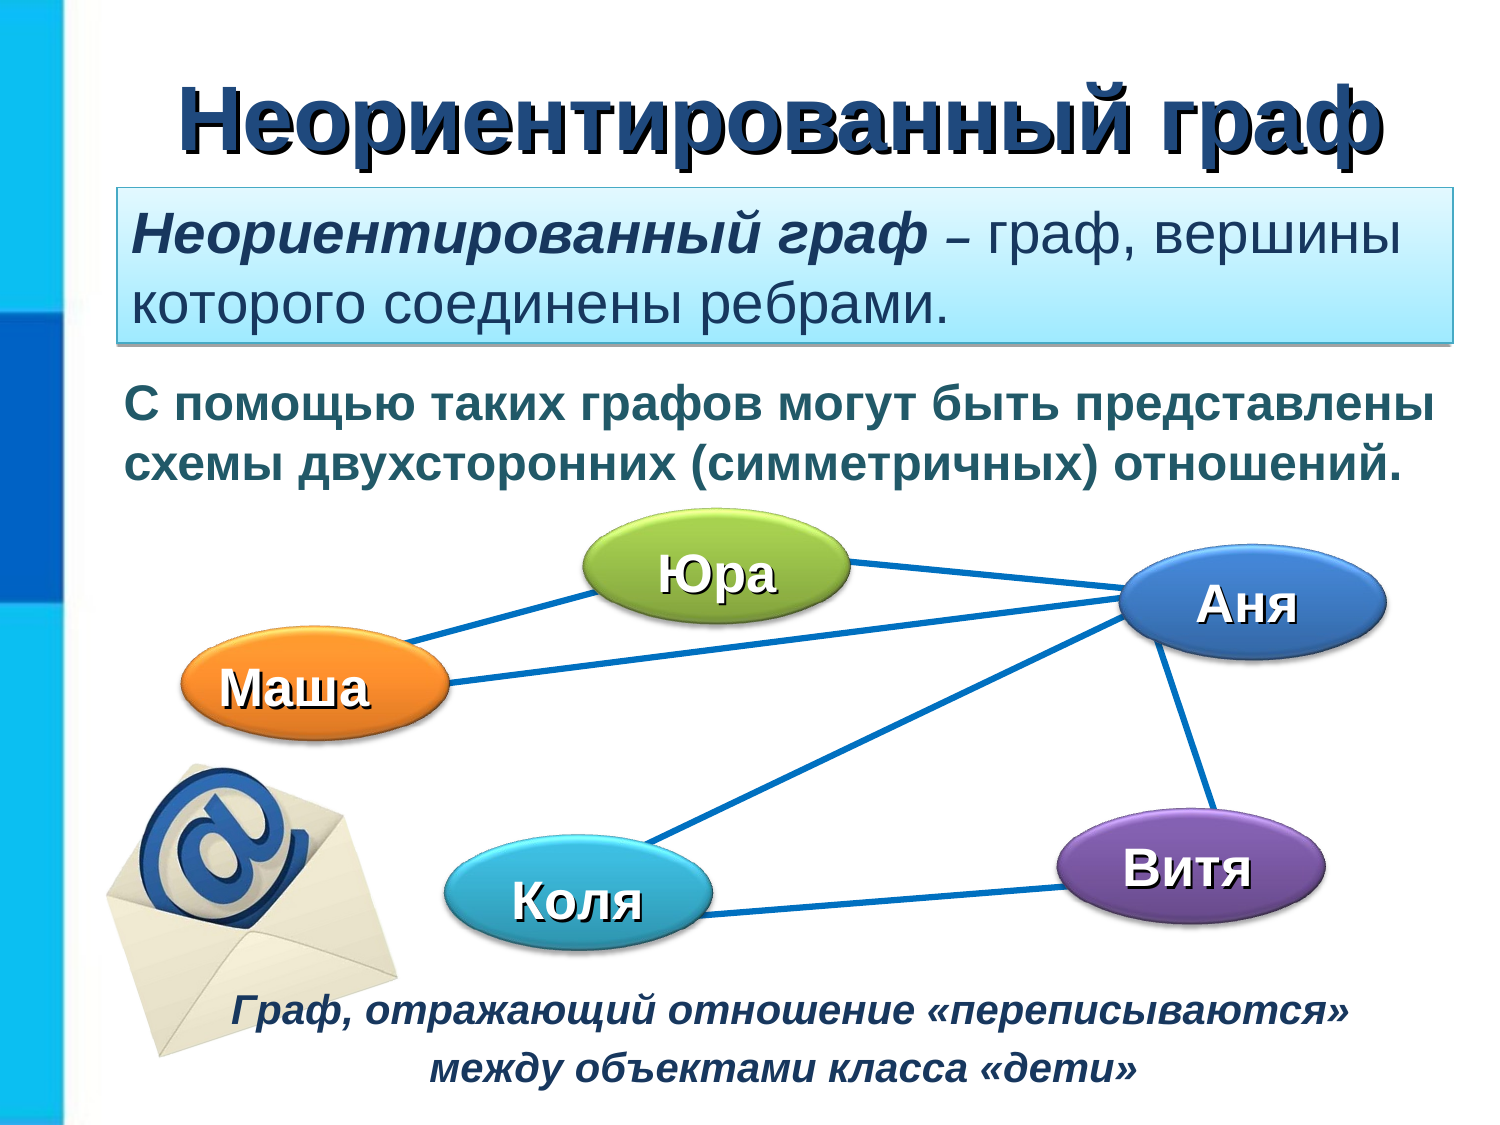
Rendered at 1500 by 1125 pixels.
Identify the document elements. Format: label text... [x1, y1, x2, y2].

title Неориентированный граф [121, 31, 1454, 187]
text_box Витя [1107, 824, 1281, 906]
picture [0, 0, 1500, 1125]
text_box Неориентированный граф – граф, вершины которого соединены ребрами. [117, 187, 1454, 343]
list С помощью таких графов могут быть представлены схемы двухсторонних (симметричных) отношений. [93, 363, 1465, 516]
text_box Юра [642, 530, 839, 611]
text_box Граф, отражающий отношение «переписываются» между объектами класса «дети» [164, 975, 1418, 1101]
text_box Коля [496, 857, 705, 939]
text_box Маша [203, 645, 412, 726]
text_box Аня [1180, 560, 1331, 641]
